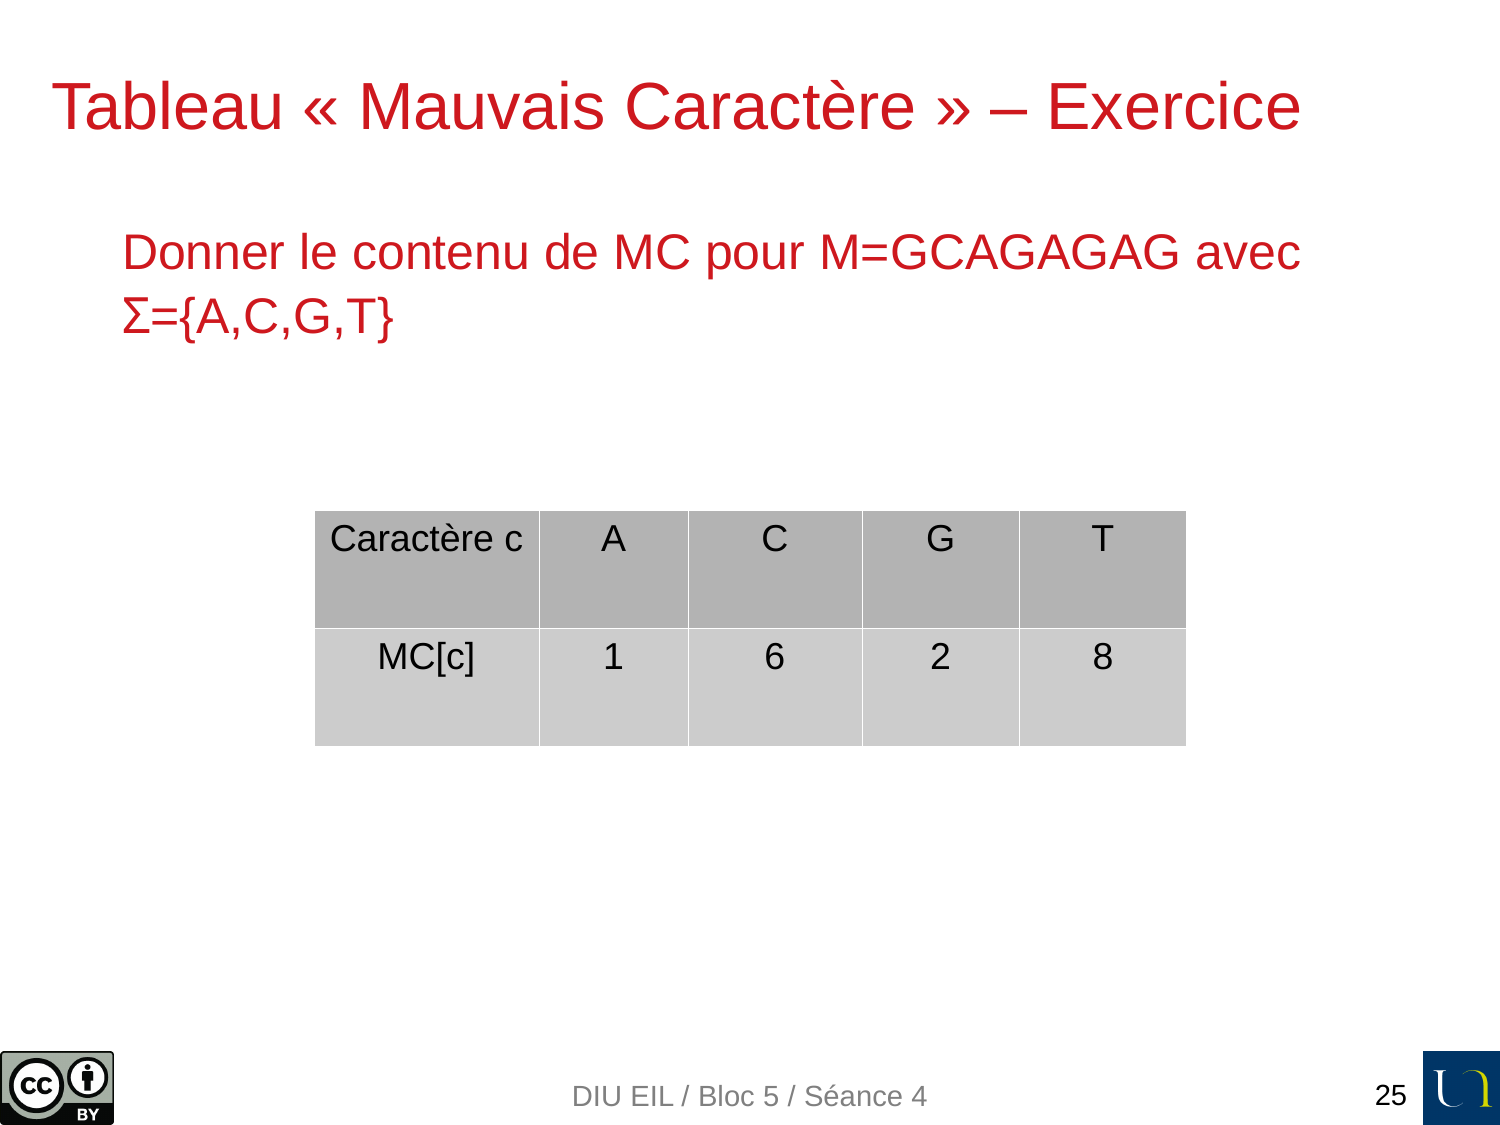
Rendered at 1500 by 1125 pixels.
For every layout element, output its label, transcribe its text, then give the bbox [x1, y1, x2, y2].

table_cell 2 [863, 629, 1019, 746]
table_header A [540, 511, 688, 628]
table_cell MC[c] [315, 629, 539, 746]
table_header C [689, 511, 862, 628]
table_cell 8 [1020, 629, 1186, 746]
picture [0, 1051, 114, 1125]
table_cell 6 [689, 629, 862, 746]
table_header Caractère c [315, 511, 539, 628]
list Donner le contenu de MC pour M=GCAGAGAG avec Σ={A,C,G,T} [51, 224, 1449, 1052]
table_cell 1 [540, 629, 688, 746]
picture [1417, 1051, 1500, 1125]
table_header G [863, 511, 1019, 628]
table_header T [1020, 511, 1186, 628]
title Tableau « Mauvais Caractère » – Exercice [51, 44, 1449, 170]
